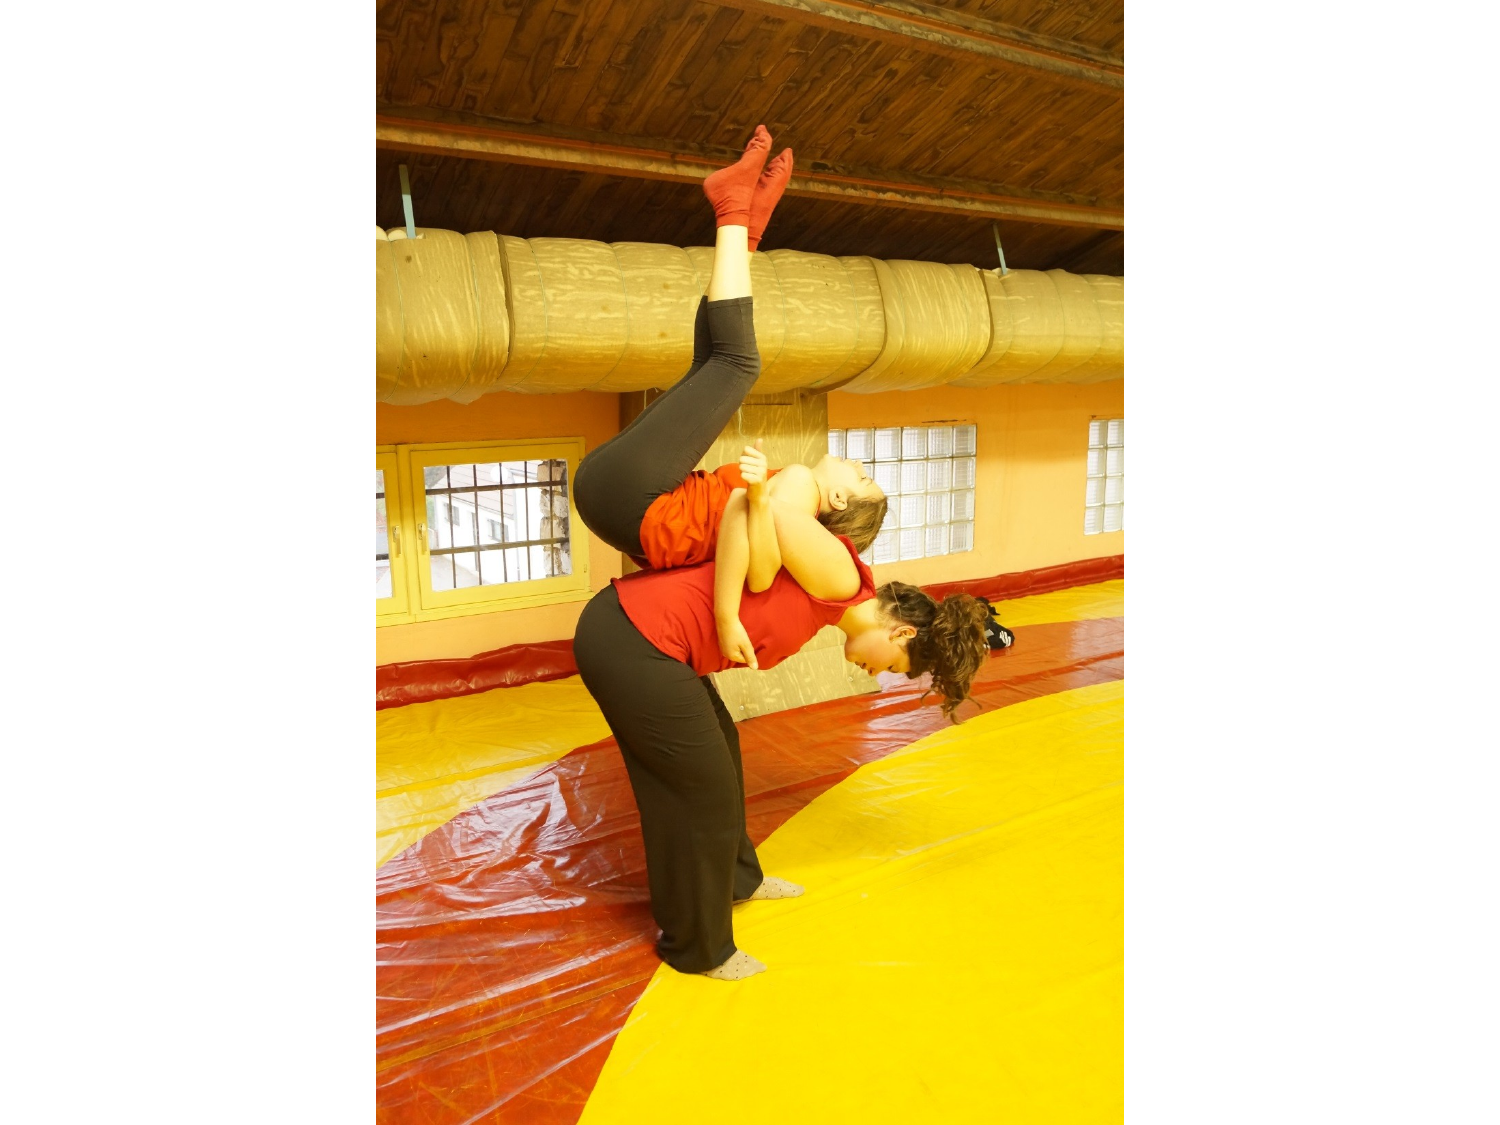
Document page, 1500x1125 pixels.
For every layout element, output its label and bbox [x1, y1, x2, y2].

picture [376, 0, 1124, 1125]
